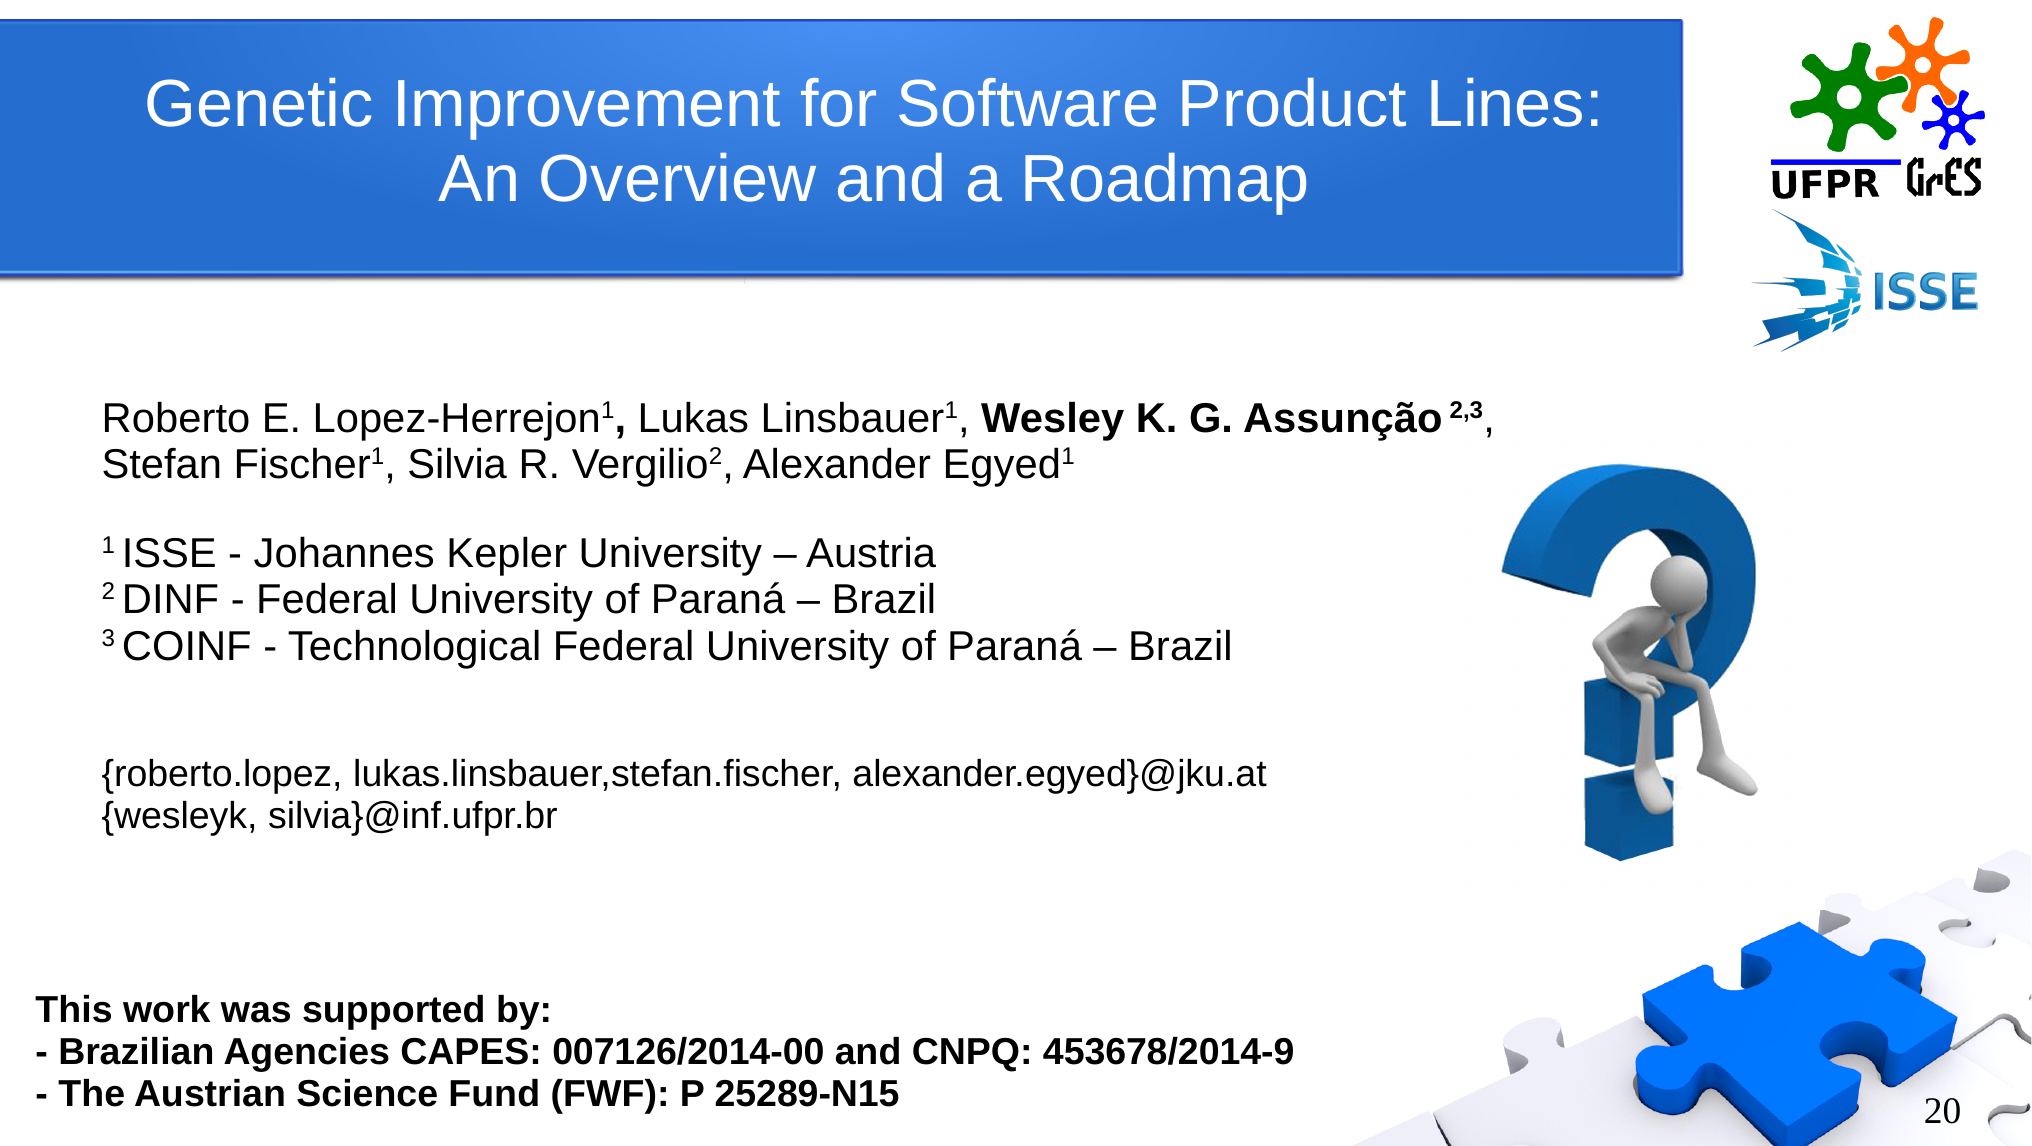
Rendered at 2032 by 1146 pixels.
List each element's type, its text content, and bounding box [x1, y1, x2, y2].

picture [1736, 200, 1997, 366]
picture [0, 19, 1689, 284]
picture [1771, 17, 1985, 199]
text_box This work was supported by: - Brazilian Agencies CAPES: 007126/2014-00 and CNPQ: 453678/2014-9 - The Austrian Science Fund (FWF): P 25289-N15 [35, 980, 1619, 1123]
title Genetic Improvement for Software Product Lines: An Overview and a Roadmap [101, 45, 1666, 237]
text_box Roberto E. Lopez-Herrejon1, Lukas Linsbauer1, Wesley K. G. Assunção 2,3, Stefan Fischer1, Silvia R. Vergilio2, Alexander Egyed1 1 ISSE - Johannes Kepler University – Austria 2 DINF - Federal University of Paraná – Brazil 3 COINF - Technological Federal University of Paraná – Brazil {roberto.lopez, lukas.linsbauer,stefan.fischer, alexander.egyed}@jku.at {wesleyk, silvia}@inf.ufpr.br [101, 283, 1619, 948]
picture [1334, 437, 2032, 1146]
